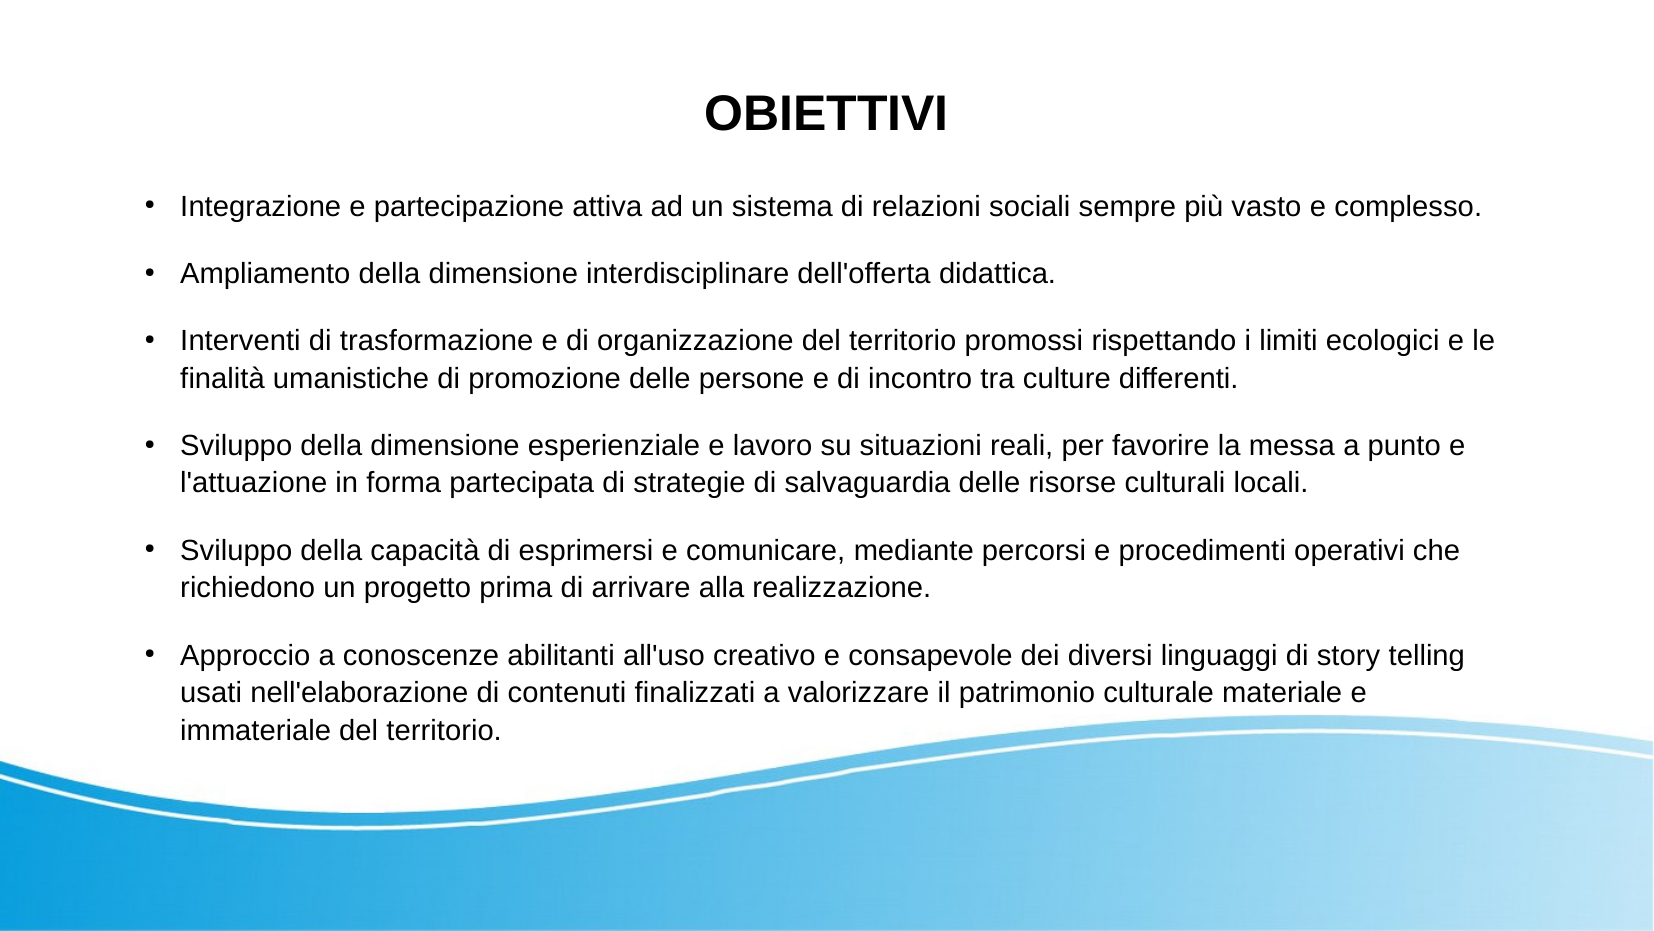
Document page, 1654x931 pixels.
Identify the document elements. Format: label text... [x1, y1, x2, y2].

text_box Integrazione e partecipazione attiva ad un sistema di relazioni sociali sempre più vasto e complesso. Ampliamento della dimensione interdisciplinare dell'offerta didattica. Interventi di trasformazione e di organizzazione del territorio promossi rispettando i limiti ecologici e le finalità umanistiche di promozione delle persone e di incontro tra culture differenti. Sviluppo della dimensione esperienziale e lavoro su situazioni reali, per favorire la messa a punto e l'attuazione in forma partecipata di strategie di salvaguardia delle risorse culturali locali. Sviluppo della capacità di esprimersi e comunicare, mediante percorsi e procedimenti operativi che richiedono un progetto prima di arrivare alla realizzazione. Approccio a conoscenze abilitanti all'uso creativo e consapevole dei diversi linguaggi di story telling usati nell'elaborazione di contenuti finalizzati a valorizzare il patrimonio culturale materiale e immateriale del territorio. [129, 177, 1524, 755]
picture [0, 714, 1654, 931]
title OBIETTIVI [82, 35, 1571, 191]
